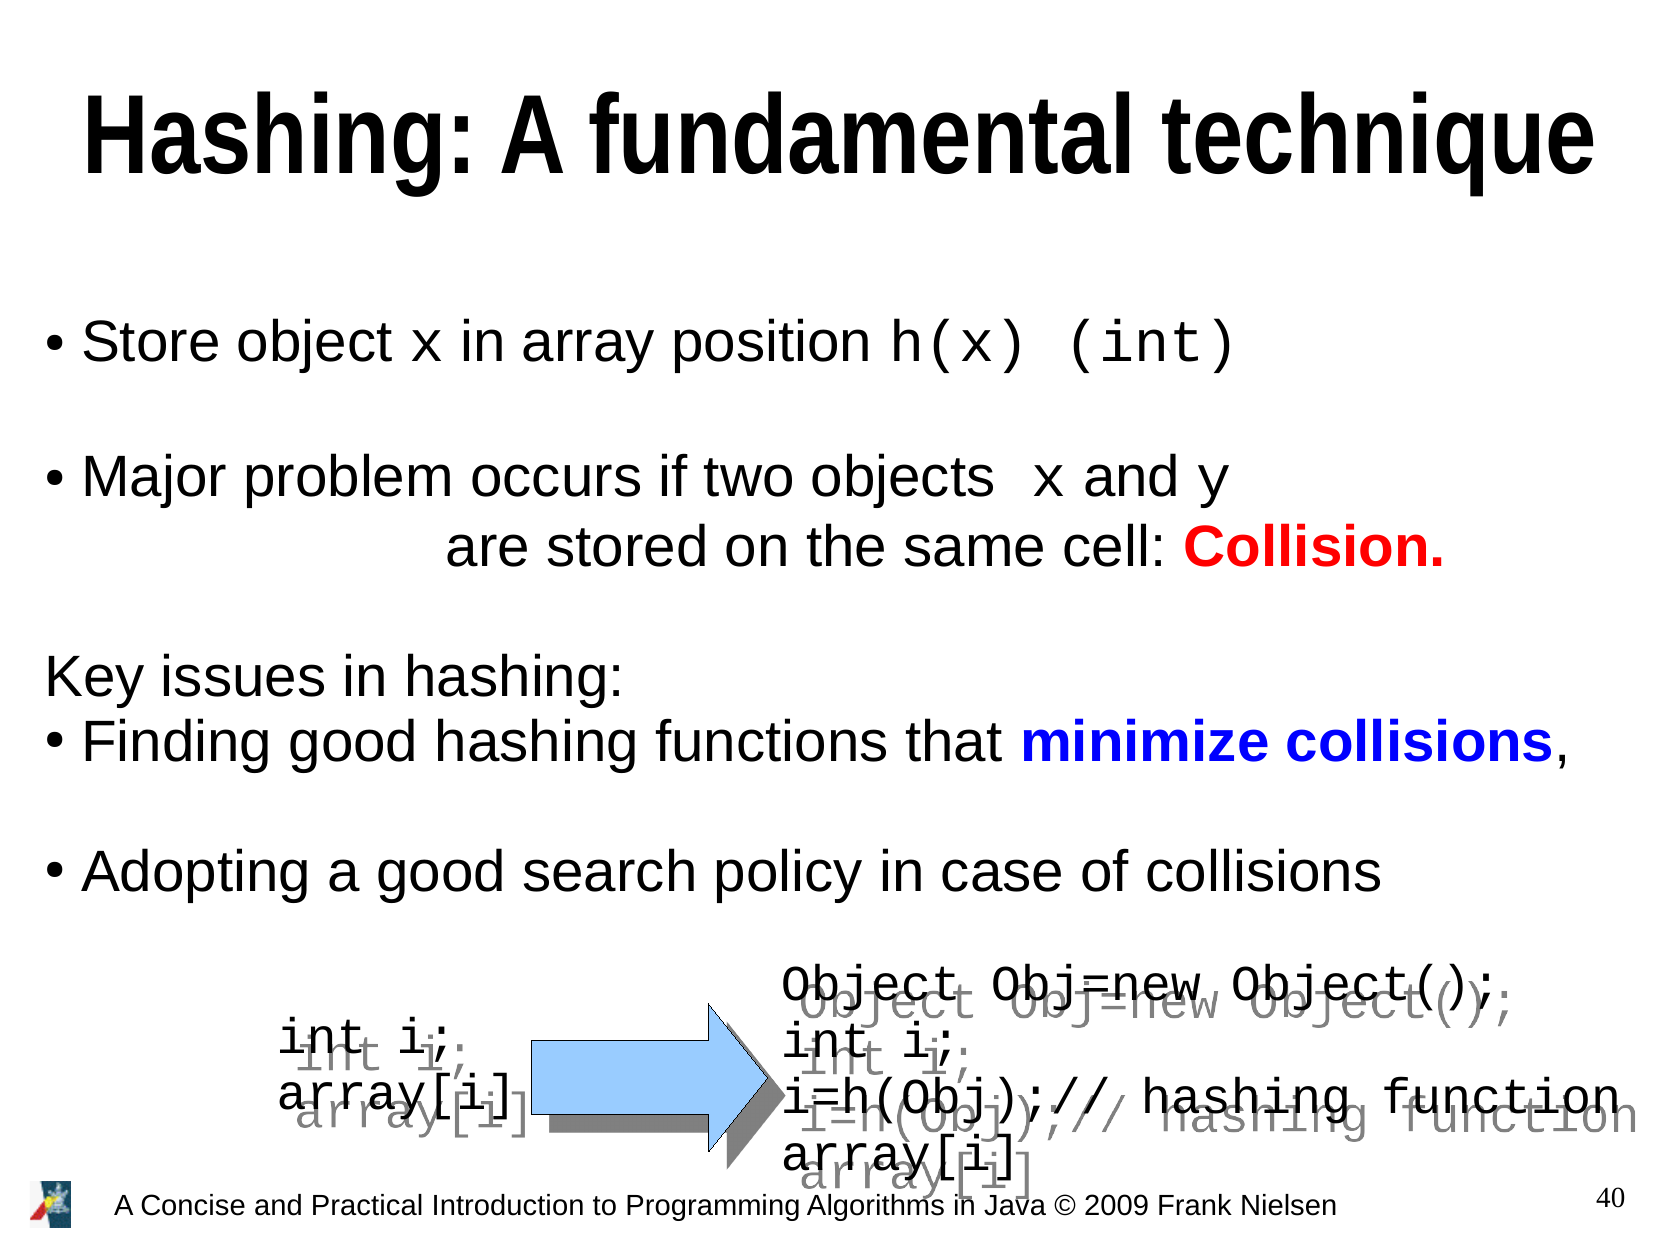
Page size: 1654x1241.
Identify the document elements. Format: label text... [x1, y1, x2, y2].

text_box int i; array[i] [261, 1003, 532, 1127]
text_box Hashing: A fundamental technique [67, 60, 1613, 205]
text_box [471, 331, 502, 403]
text_box [531, 1003, 768, 1152]
picture [29, 1181, 71, 1228]
text_box Object Obj=new Object(); int i; i=h(Obj);// hashing function array[i] [766, 951, 1636, 1182]
text_box Store object x in array position h(x) (int) Major problem occurs if two objects x and y are stored on the same cell: Collision. Key issues in hashing: Finding good hashing functions that minimize collisions, Adopting a good search policy in case of collisions [29, 236, 1603, 910]
